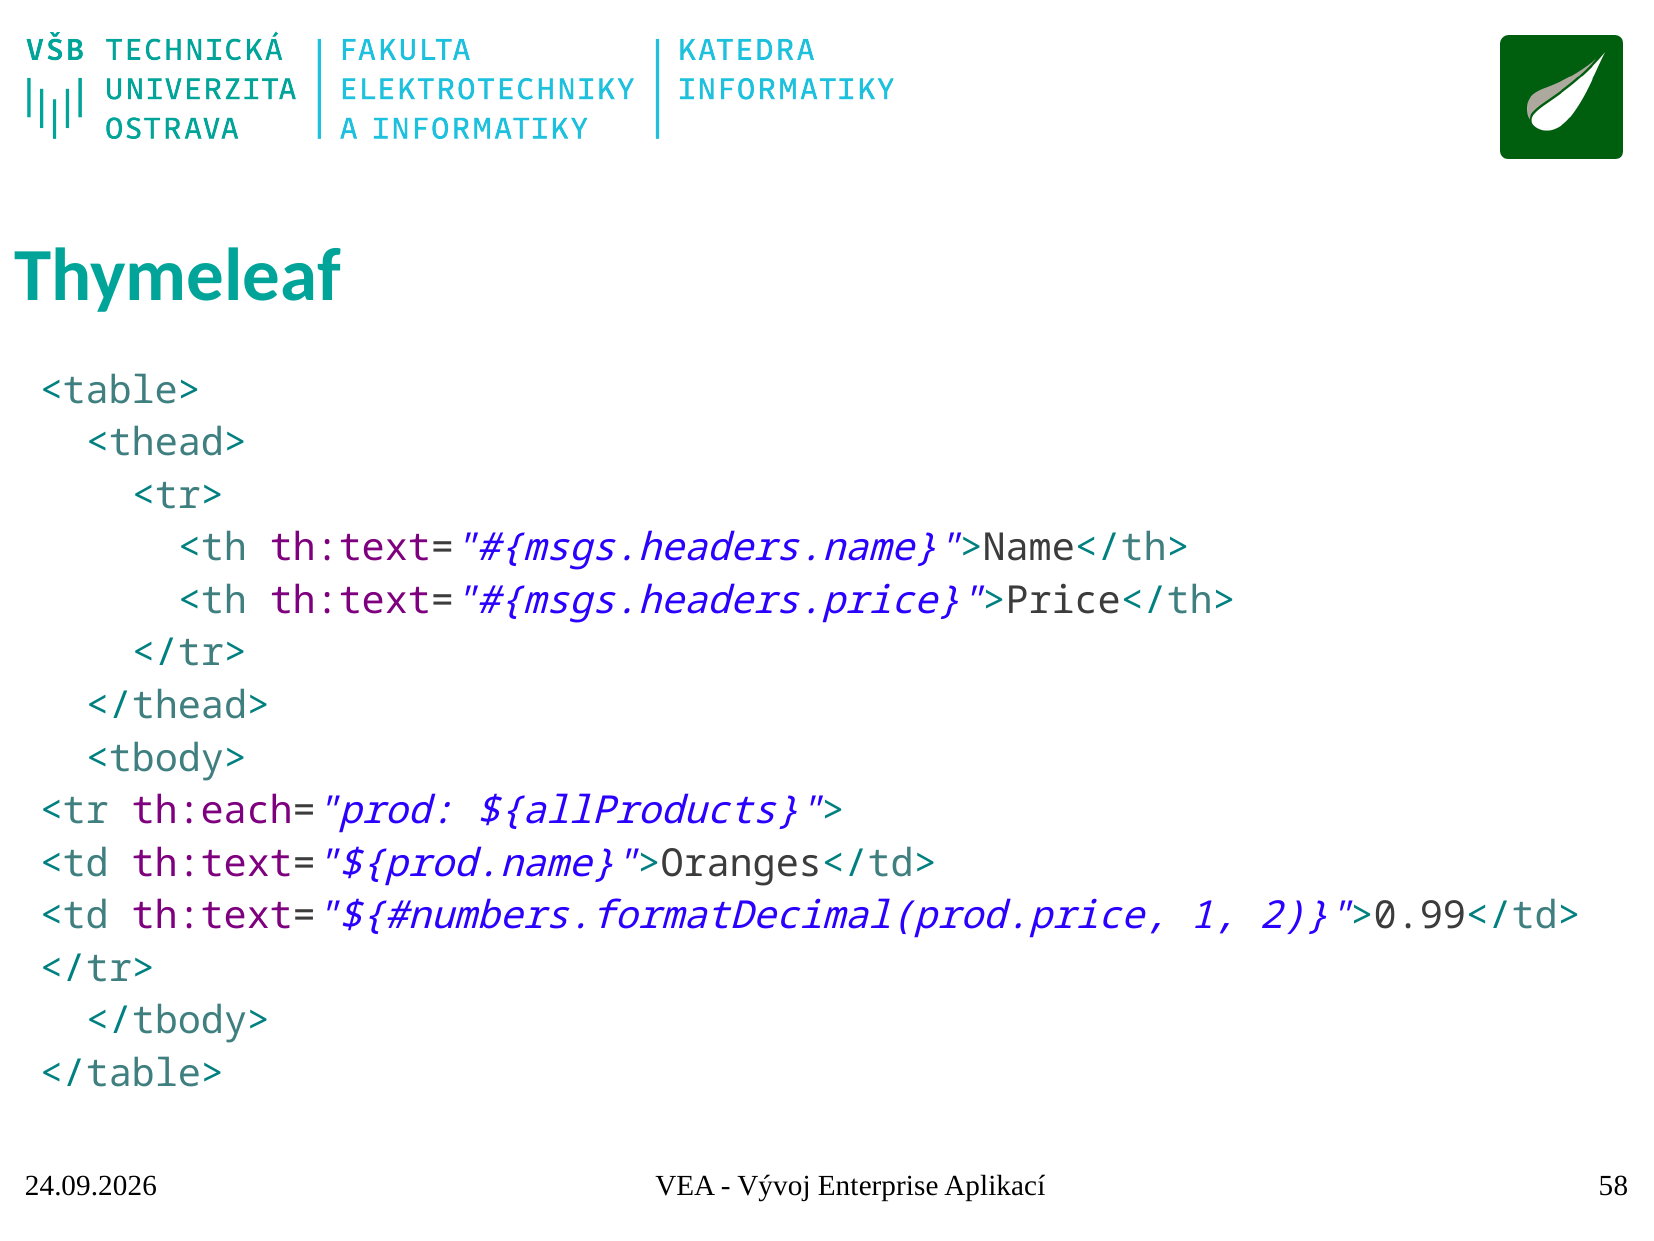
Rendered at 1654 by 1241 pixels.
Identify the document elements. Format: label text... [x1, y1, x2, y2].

picture [1500, 35, 1623, 159]
picture [26, 31, 894, 139]
list <table> <thead> <tr> <th th:text="#{msgs.headers.name}">Name</th> <th th:text="#{msgs.headers.price}">Price</th> </tr> </thead> <tbody> <tr th:each="prod: ${allProducts}"> <td th:text="${prod.name}">Oranges</td> <td th:text="${#numbers.formatDecimal(prod.price, 1, 2)}">0.99</td> </tr> </tbody> </table> [24, 354, 1629, 1146]
title Thymeleaf [14, 165, 1619, 319]
